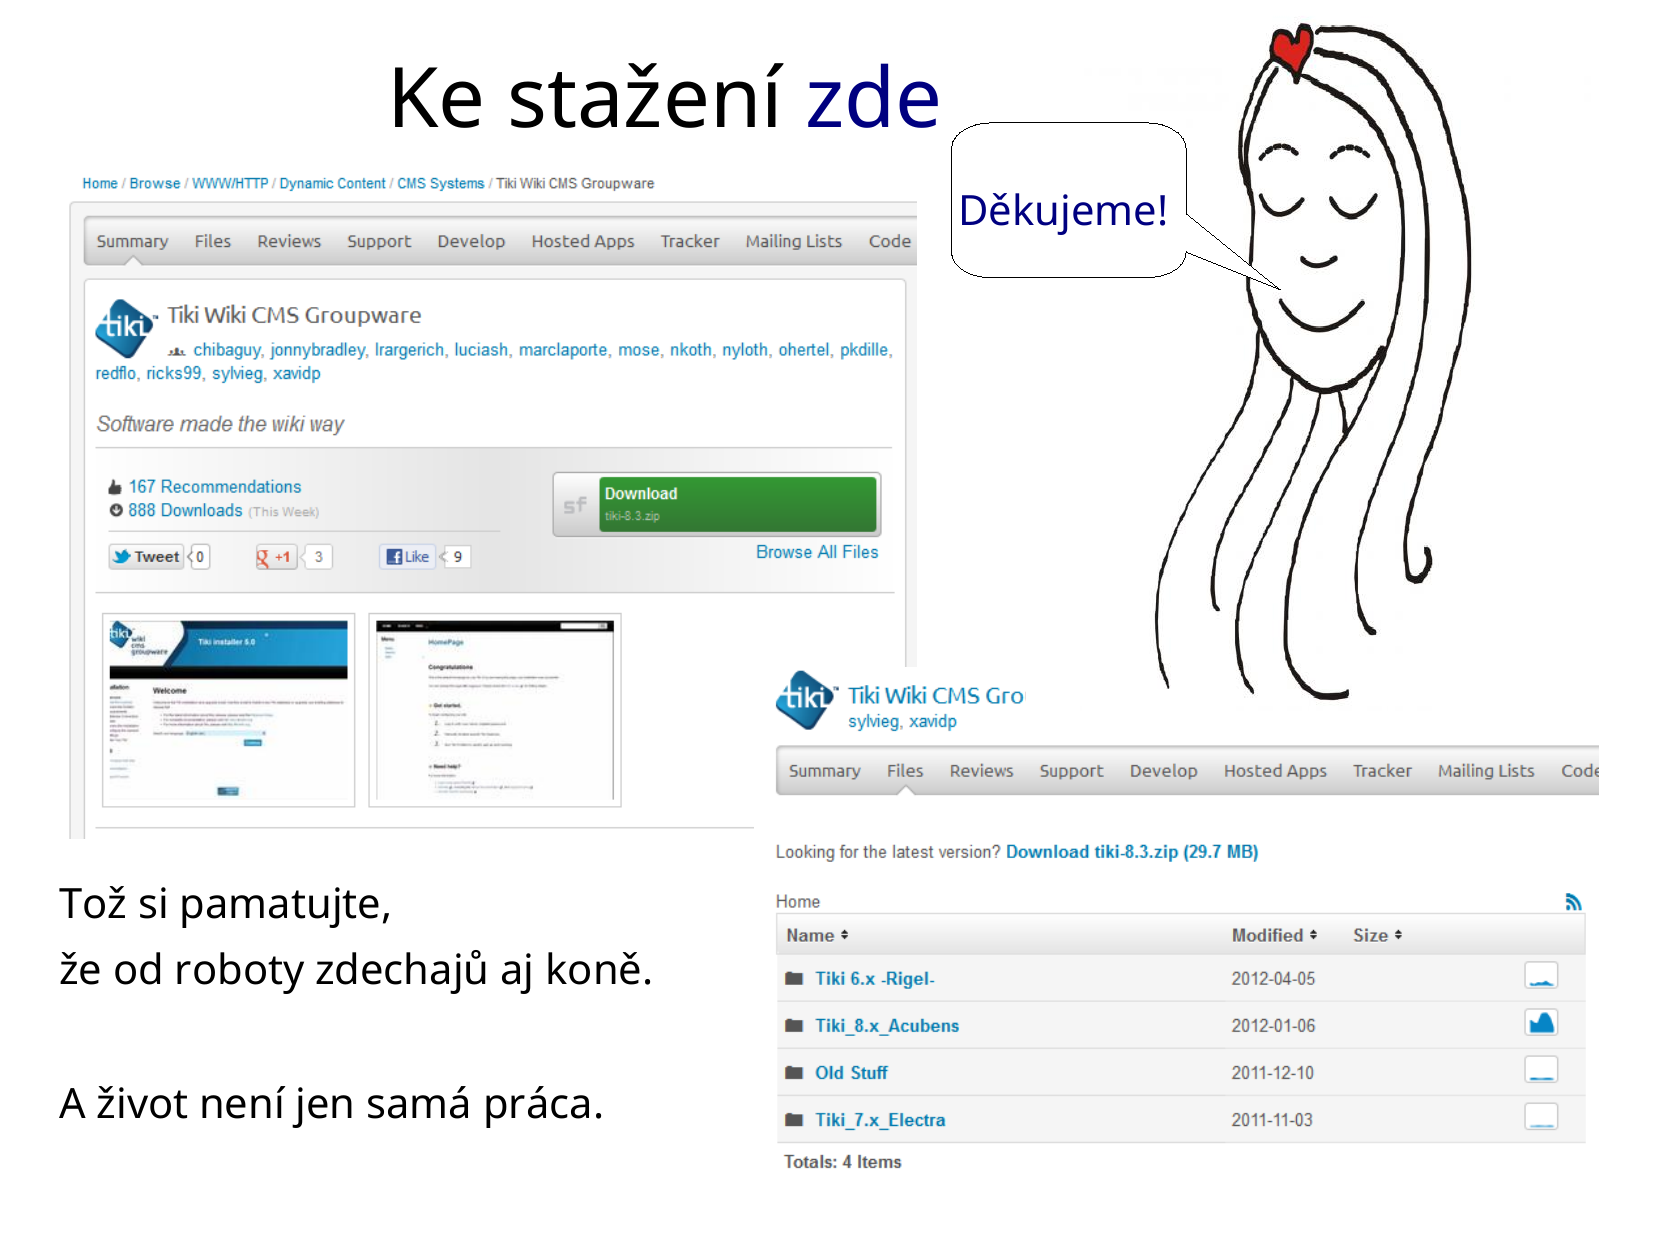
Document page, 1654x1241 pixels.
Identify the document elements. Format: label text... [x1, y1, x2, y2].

text_box [951, 122, 1281, 290]
title Ke stažení zde [77, 16, 1026, 174]
picture [63, 0, 1623, 1193]
text_box Děkujeme! [934, 180, 1180, 258]
text_box Tož si pamatujte, že od roboty zdechajů aj koně. A život není jen samá práca. [59, 816, 815, 1158]
